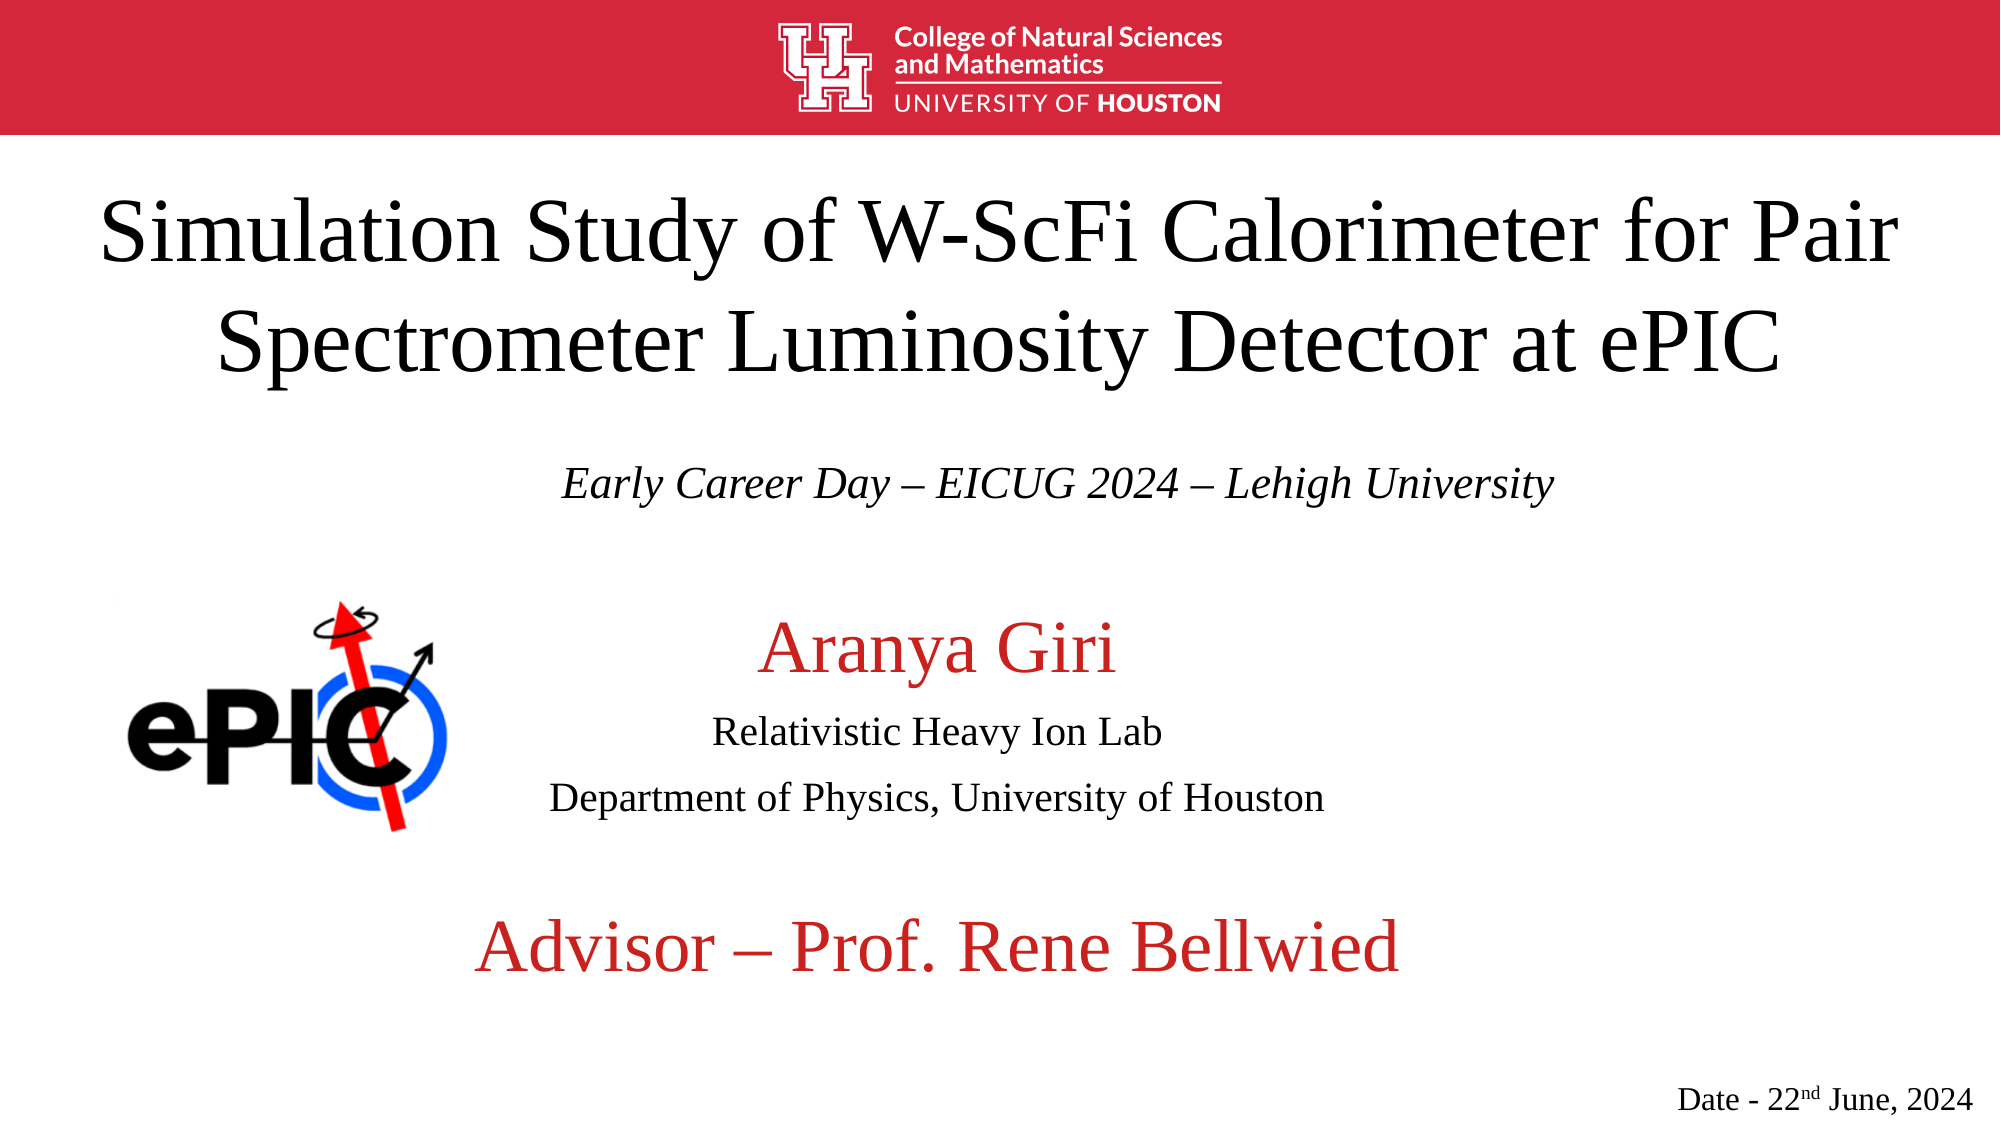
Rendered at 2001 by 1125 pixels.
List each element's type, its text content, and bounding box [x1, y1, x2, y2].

subtitle Aranya Giri Relativistic Heavy Ion Lab Department of Physics, University of Houston Advisor – Prof. Rene Bellwied [187, 600, 1688, 1125]
picture [112, 599, 451, 836]
text_box Date - 22nd June, 2024 [1662, 1073, 2000, 1125]
title Simulation Study of W-ScFi Calorimeter for Pair Spectrometer Luminosity Detector at ePIC [0, 134, 2000, 397]
picture [778, 23, 1222, 112]
text_box Early Career Day – EICUG 2024 – Lehigh University [546, 450, 1570, 516]
